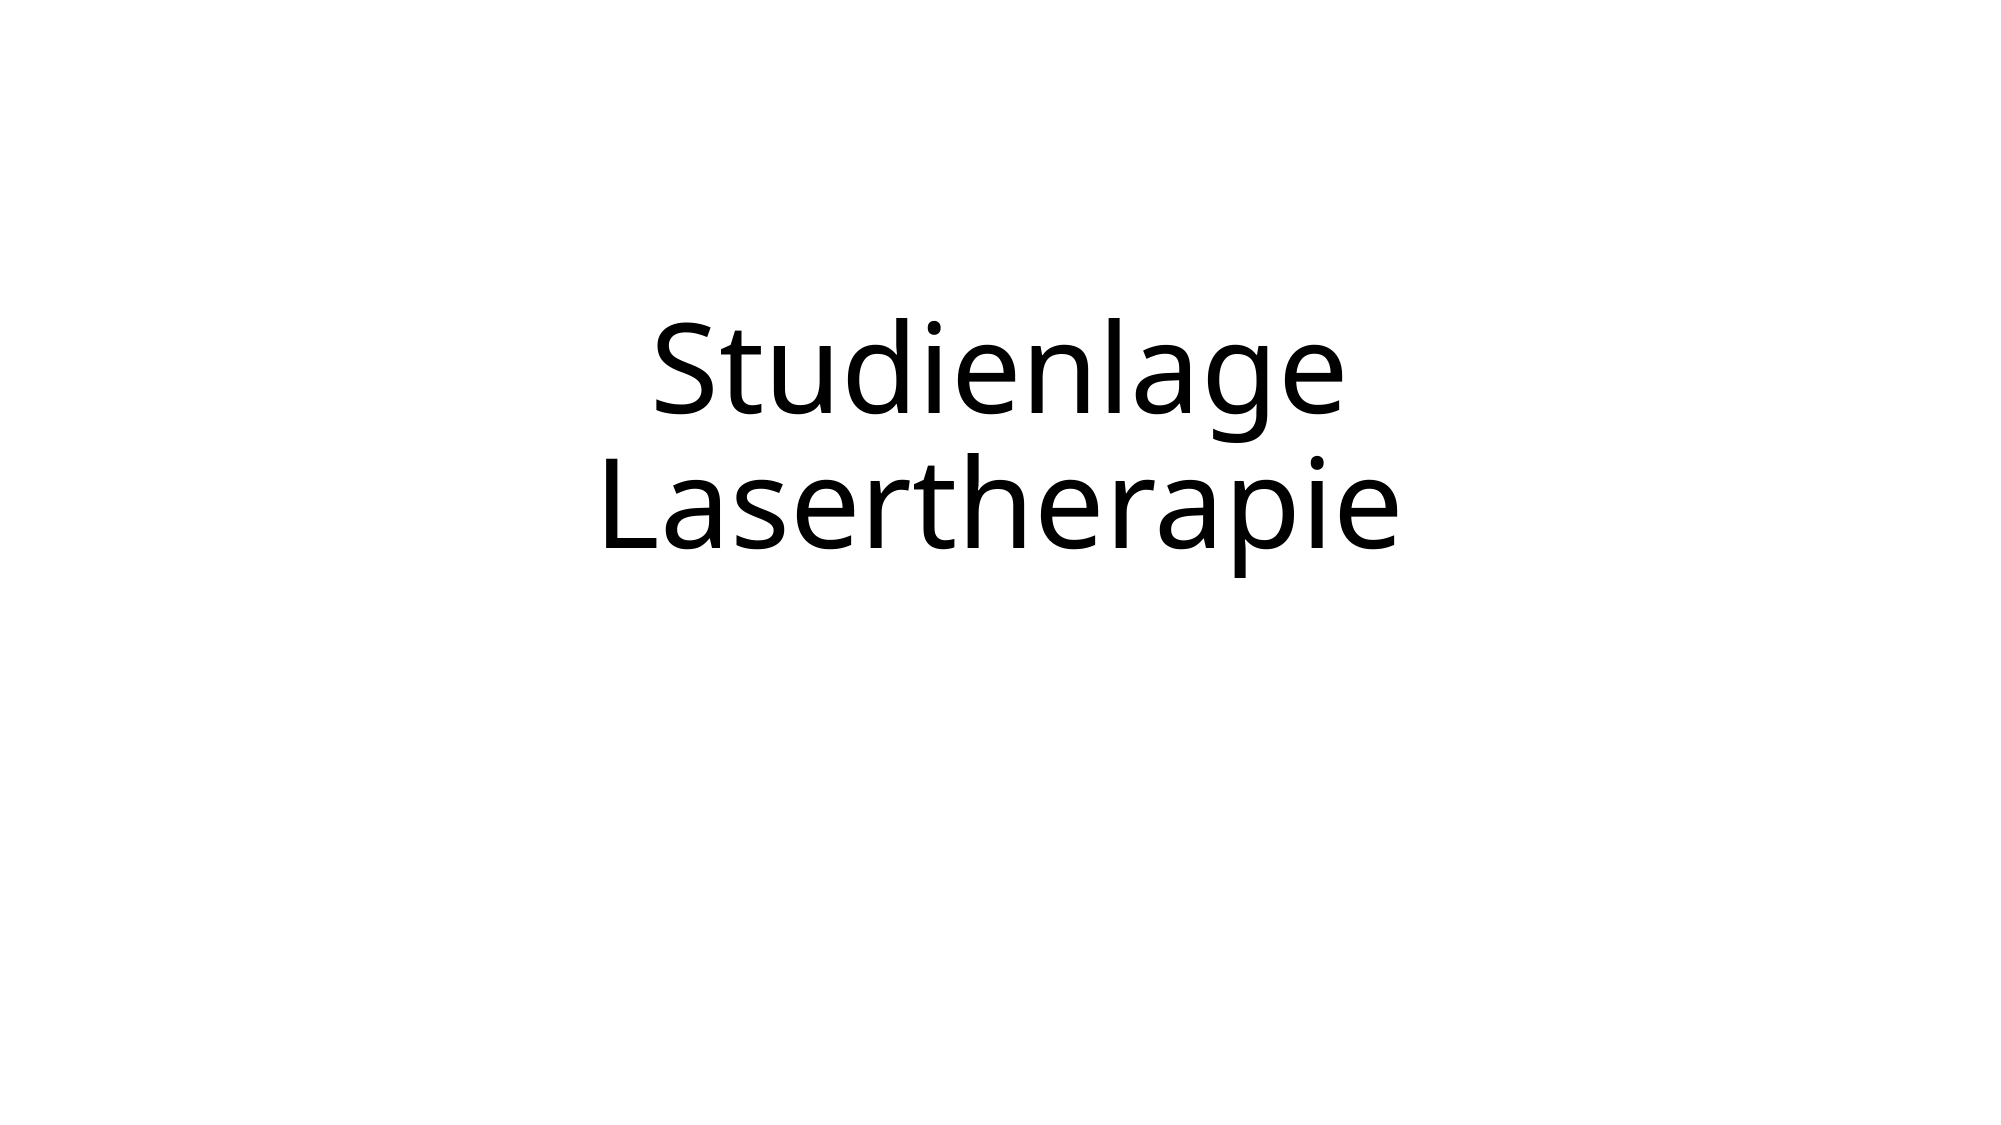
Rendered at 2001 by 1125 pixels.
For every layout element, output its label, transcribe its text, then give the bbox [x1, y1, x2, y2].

title Studienlage Lasertherapie [249, 184, 1750, 576]
